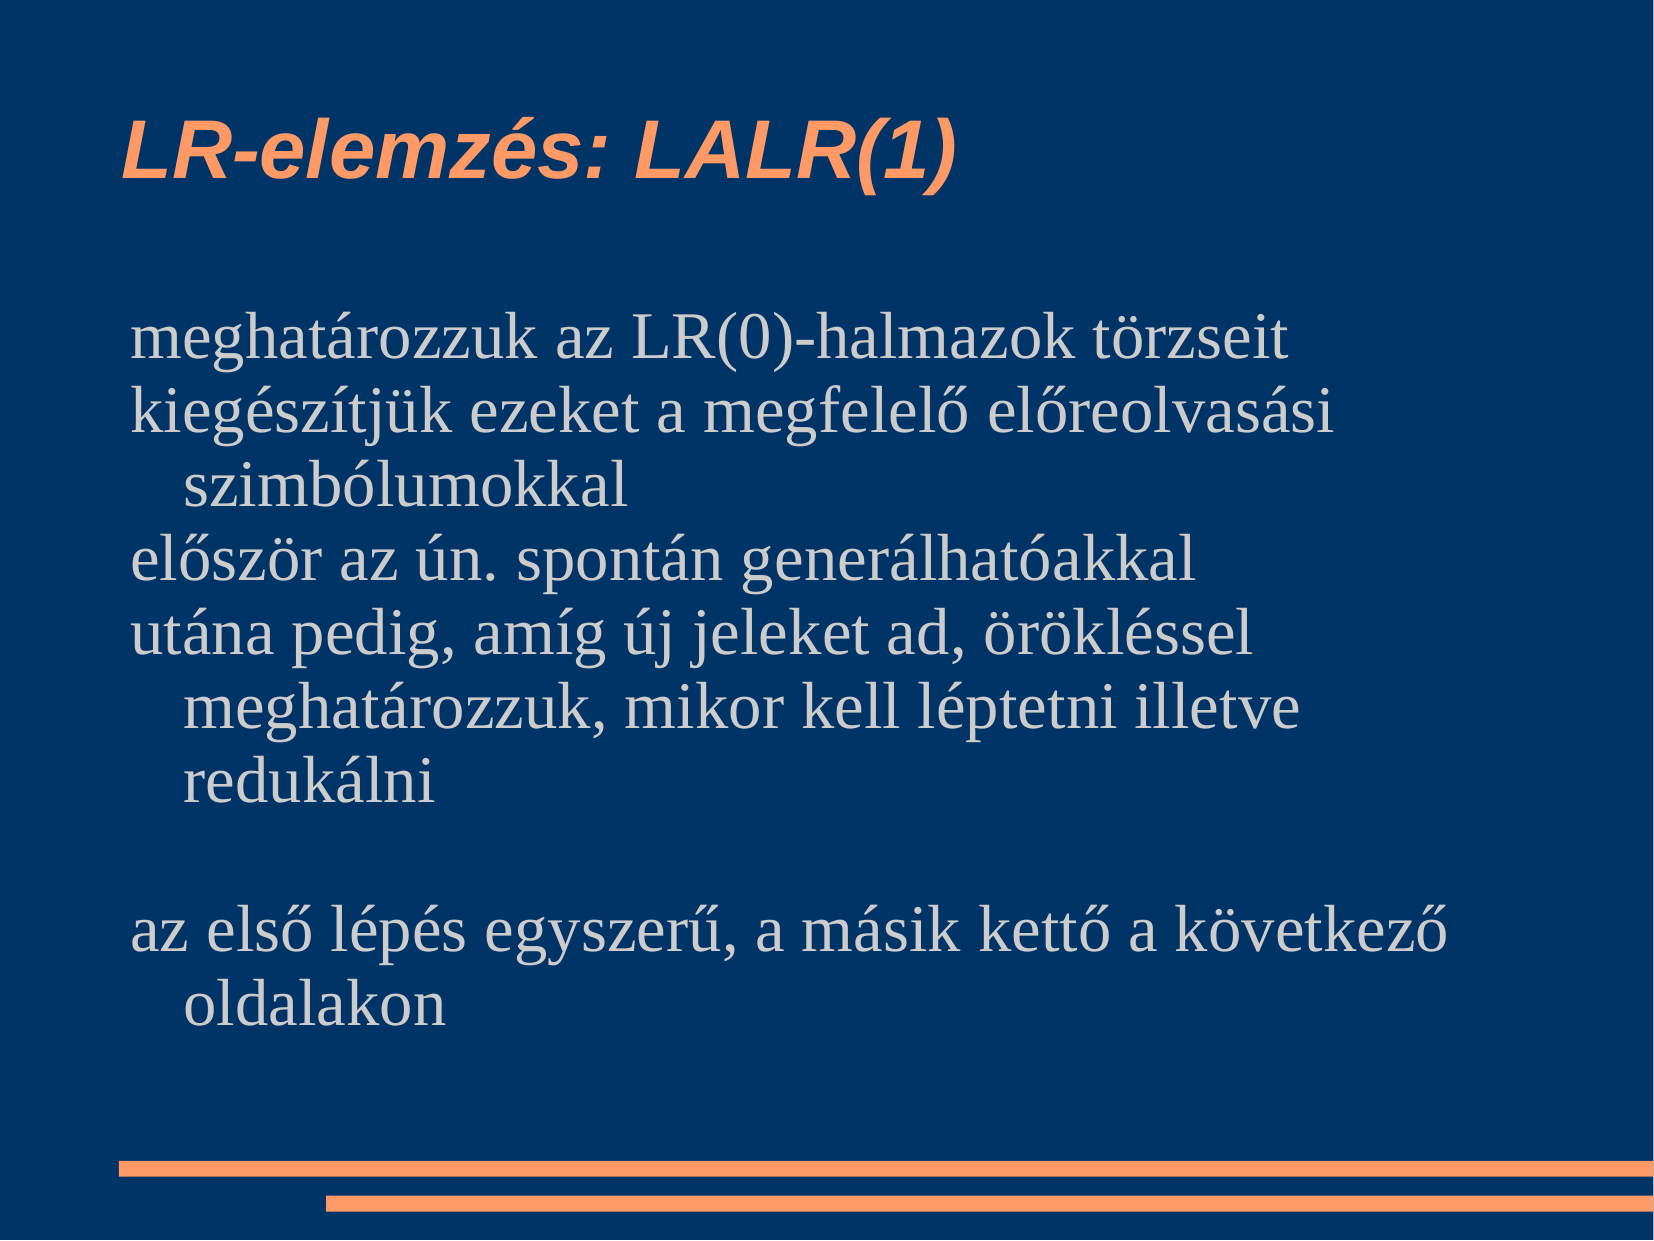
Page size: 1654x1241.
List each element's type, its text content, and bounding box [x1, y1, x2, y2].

title LR-elemzés: LALR(1) [121, 46, 1534, 184]
subtitle meghatározzuk az LR(0)-halmazok törzseit kiegészítjük ezeket a megfelelő előreolvasási szimbólumokkal először az ún. spontán generálhatóakkal utána pedig, amíg új jeleket ad, örökléssel meghatározzuk, mikor kell léptetni illetve redukálni az első lépés egyszerű, a másik kettő a következő oldalakon [112, 184, 1552, 1155]
